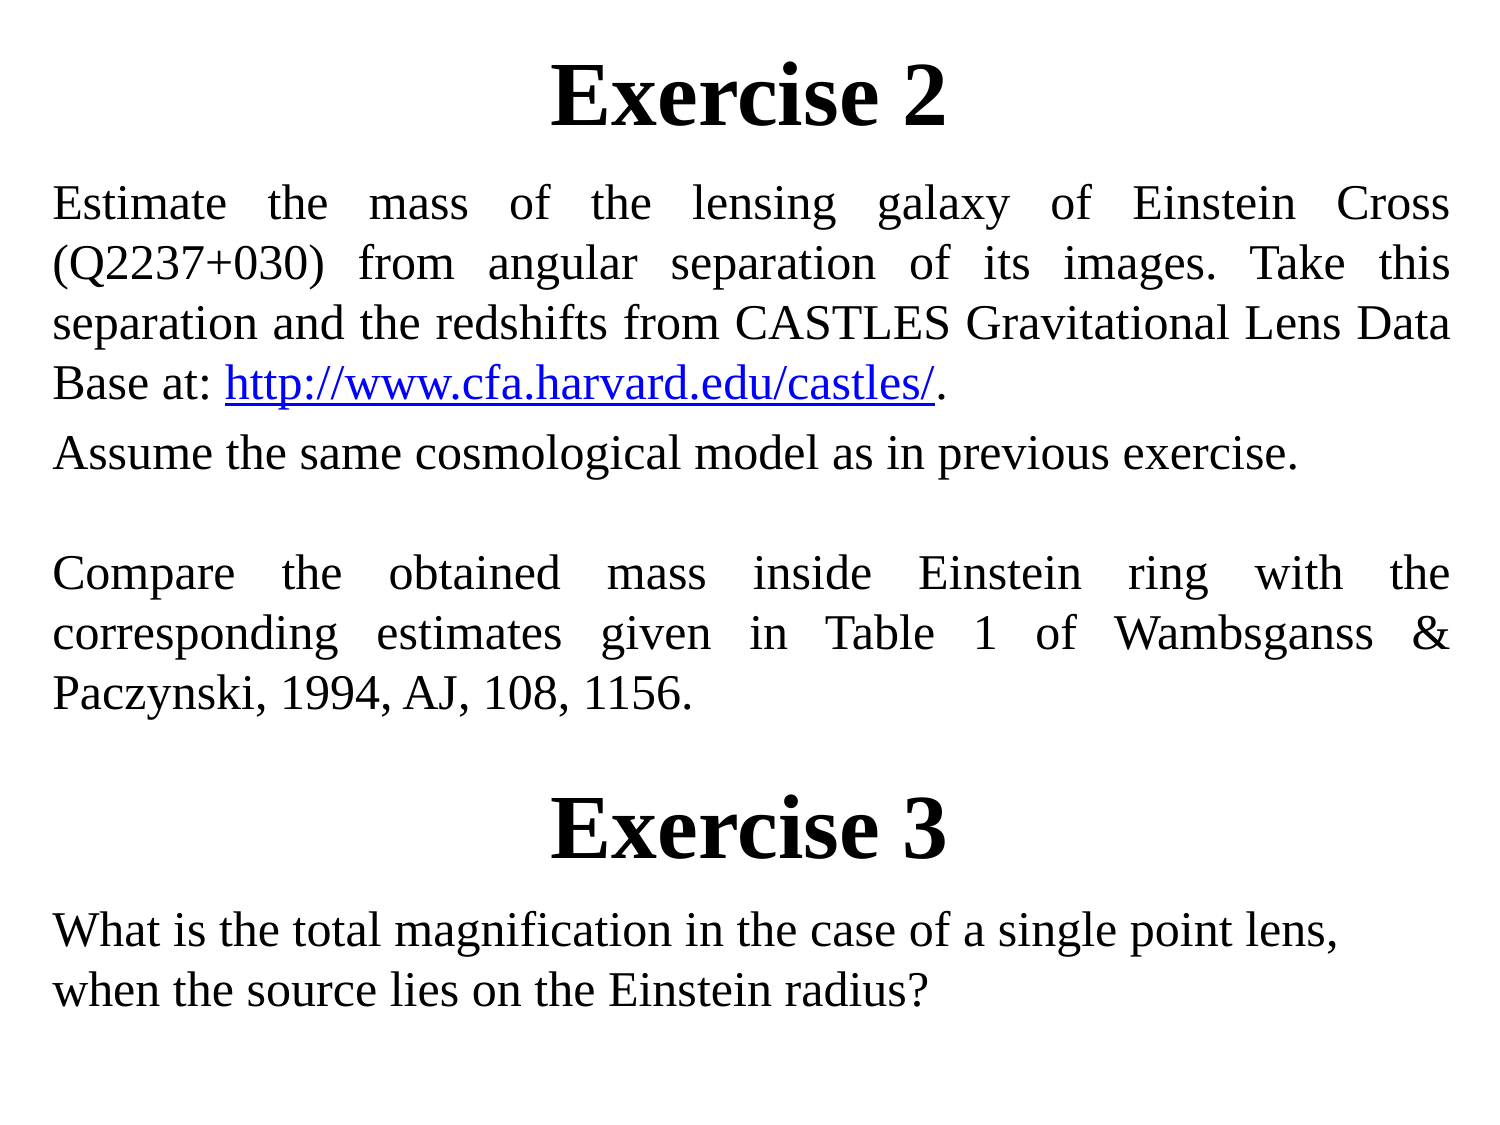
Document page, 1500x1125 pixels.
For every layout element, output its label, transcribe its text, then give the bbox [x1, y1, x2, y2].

title Exercise 2 [75, 33, 1426, 146]
text_box What is the total magnification in the case of a single point lens, when the source lies on the Einstein radius? [37, 889, 1438, 1052]
list Estimate the mass of the lensing galaxy of Einstein Cross (Q2237+030) from angular separation of its images. Take this separation and the redshifts from CASTLES Gravitational Lens Data Base at: http://www.cfa.harvard.edu/castles/. Assume the same cosmological model as in previous exercise. Compare the obtained mass inside Einstein ring with the corresponding estimates given in Table 1 of Wambsganss & Paczynski, 1994, AJ, 108, 1156. [37, 162, 1467, 747]
title Exercise 3 [75, 765, 1426, 878]
